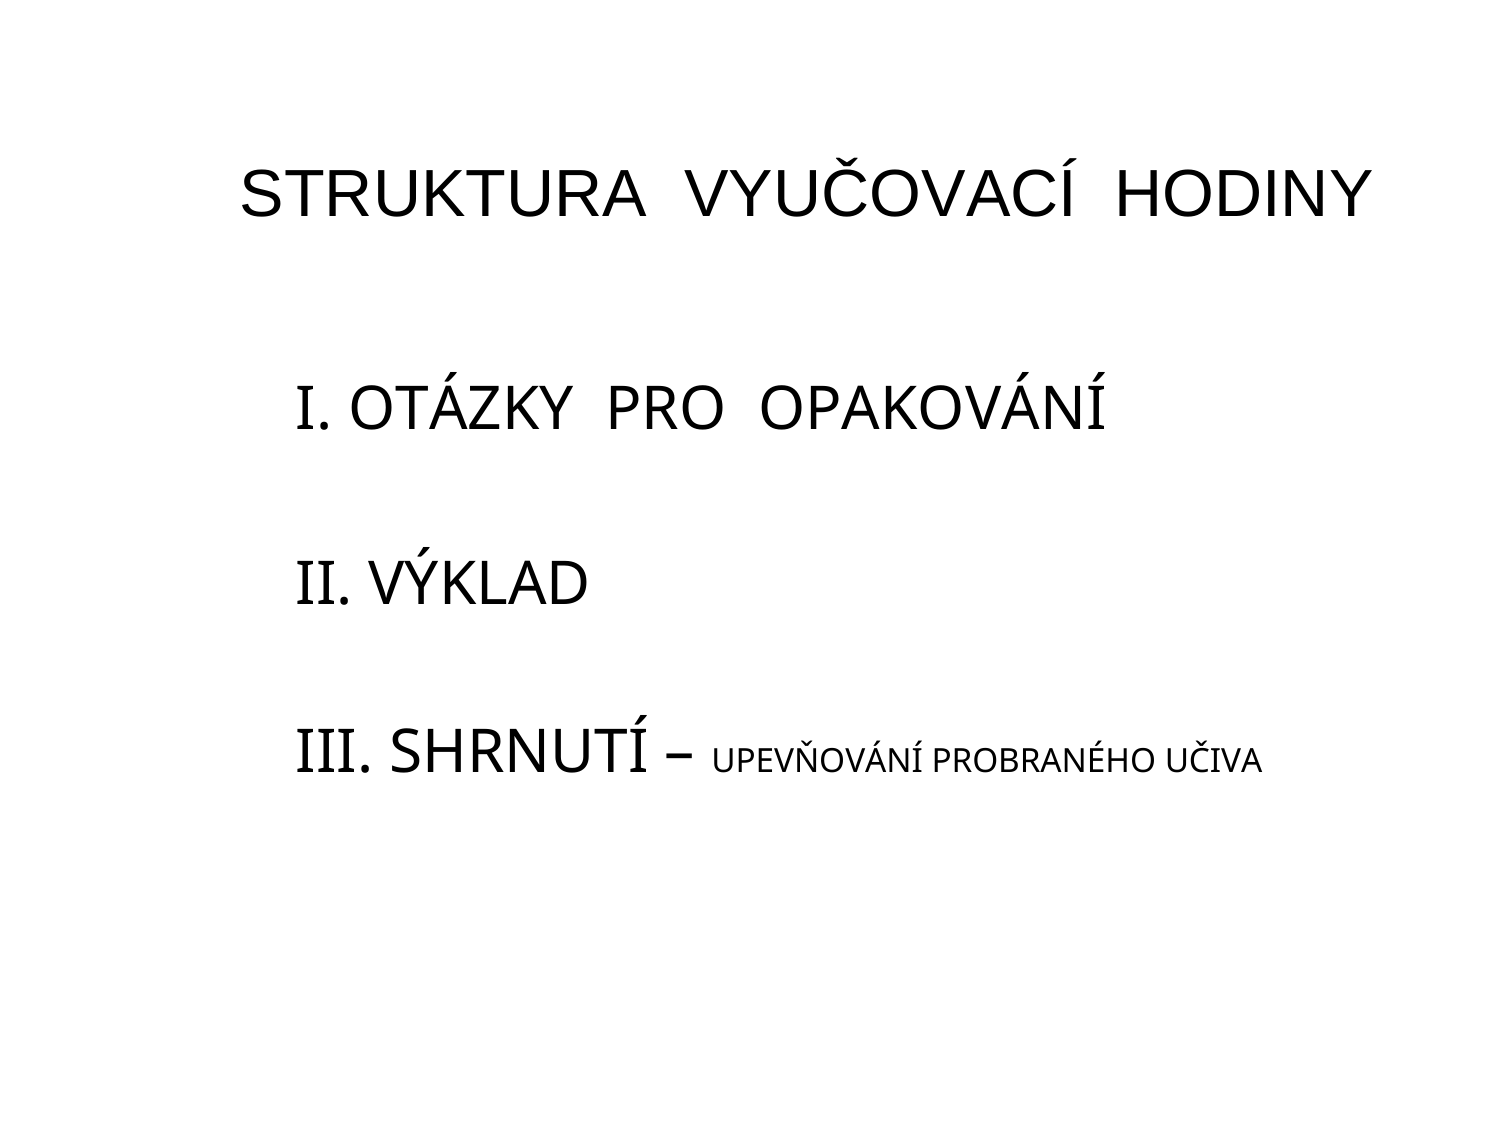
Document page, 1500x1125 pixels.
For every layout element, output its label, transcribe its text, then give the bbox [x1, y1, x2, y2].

list I. OTÁZKY PRO OPAKOVÁNÍ II. VÝKLAD III. SHRNUTÍ – UPEVŇOVÁNÍ PROBRANÉHO UČIVA [224, 361, 1425, 975]
title STRUKTURA VYUČOVACÍ HODINY [224, 49, 1425, 237]
